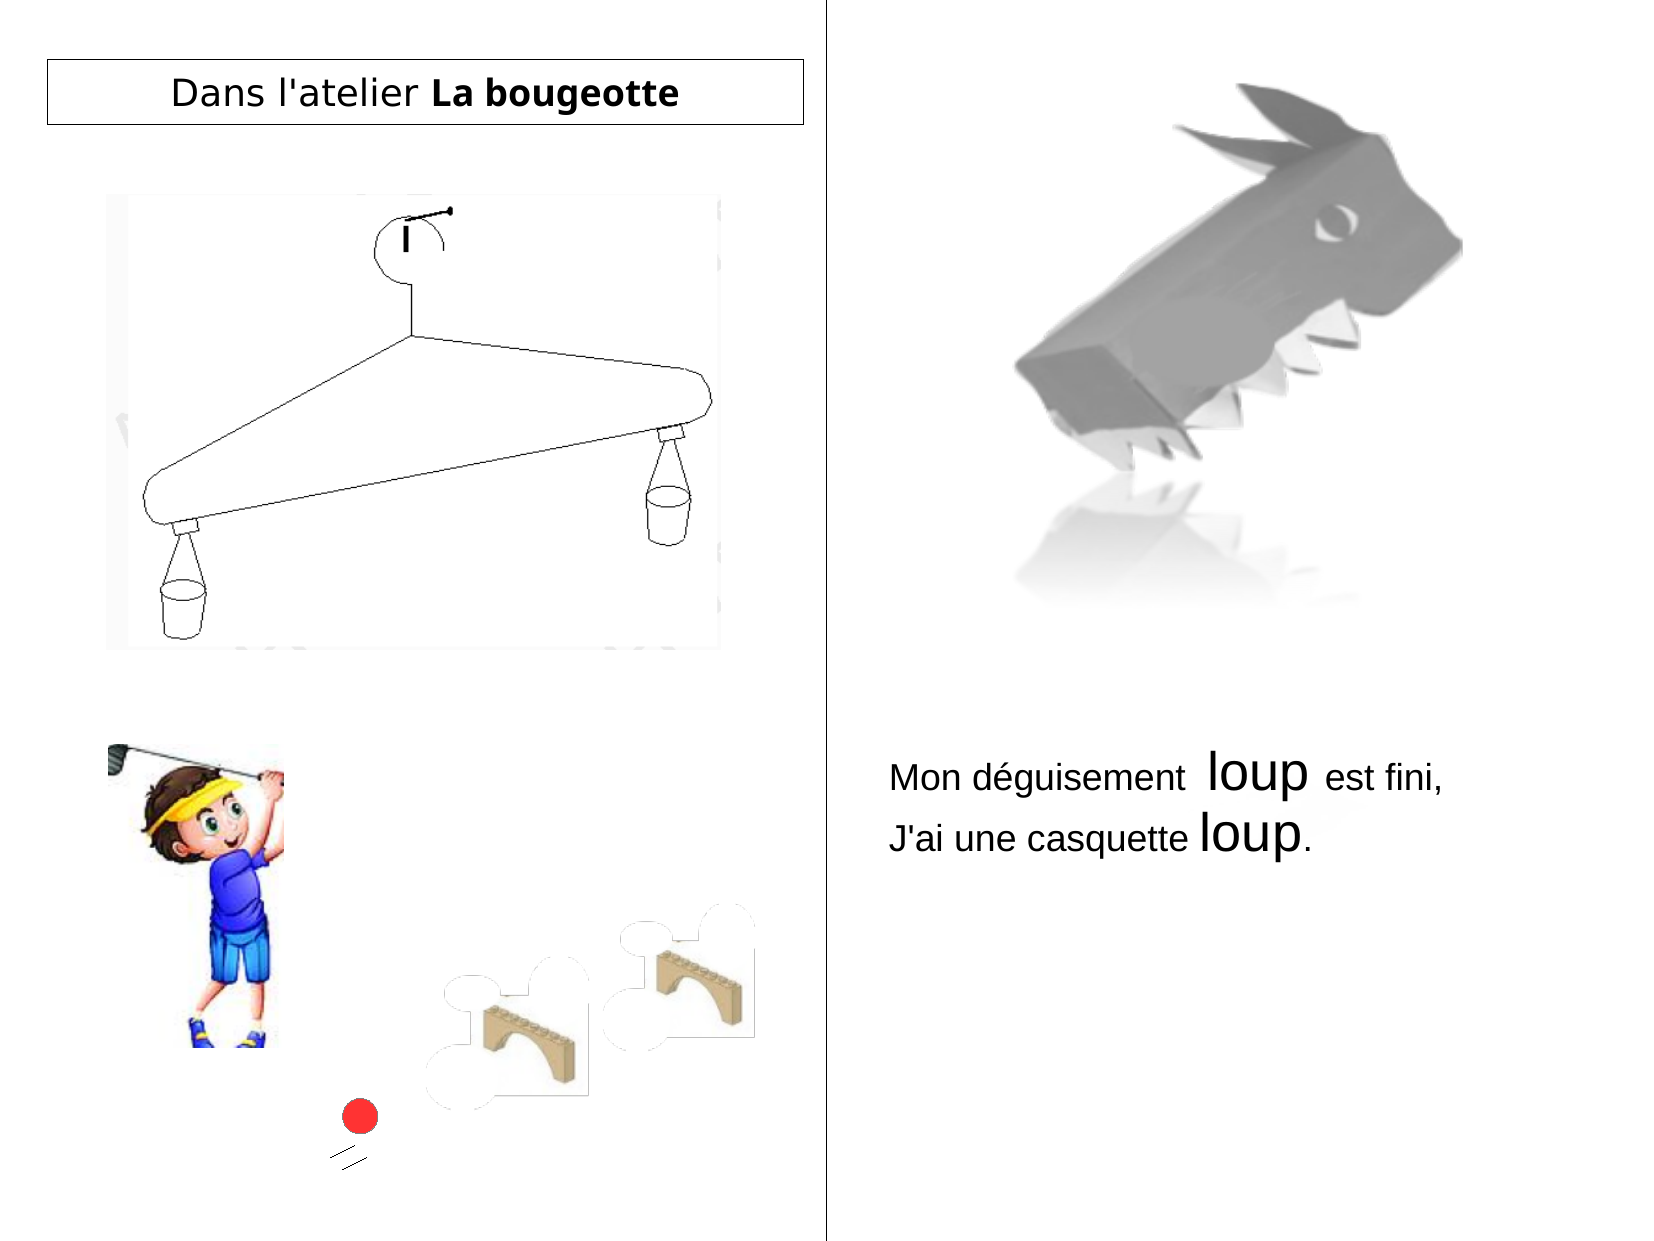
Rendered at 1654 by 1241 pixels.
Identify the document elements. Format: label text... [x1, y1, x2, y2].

picture [108, 744, 284, 1048]
picture [602, 903, 756, 1052]
text_box [342, 1098, 378, 1134]
text_box Mon déguisement loup est fini, J'ai une casquette loup. [874, 734, 1595, 987]
picture [1011, 82, 1465, 863]
picture [425, 956, 590, 1111]
picture [106, 194, 721, 650]
text_box Dans l'atelier La bougeotte [47, 59, 804, 118]
